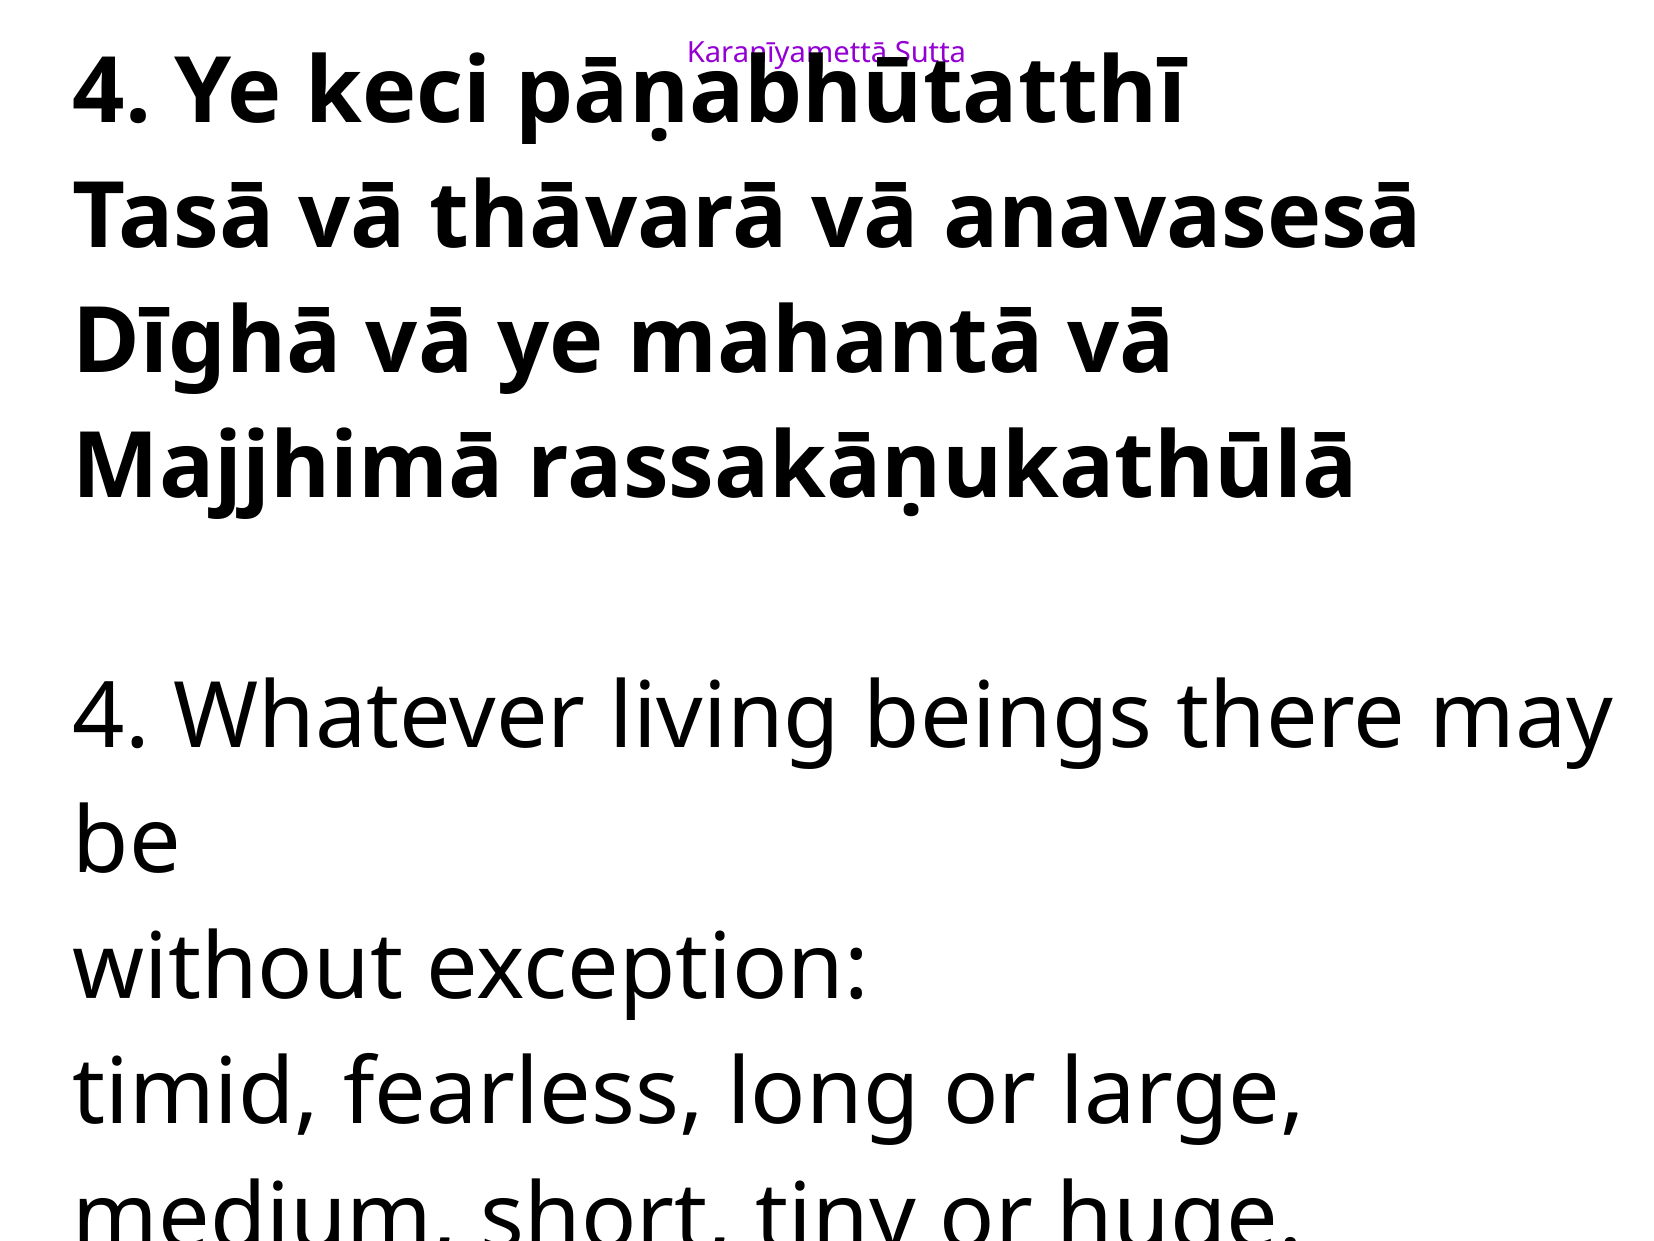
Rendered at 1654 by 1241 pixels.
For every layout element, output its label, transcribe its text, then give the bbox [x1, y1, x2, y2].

subtitle 4. Ye keci pāṇabhūtatthī Tasā vā thāvarā vā anavasesā Dīghā vā ye mahantā vā Majjhimā rassakāṇukathūlā 4. Whatever living beings there may be without exception: timid, fearless, long or large, medium, short, tiny or huge. [72, 108, 1631, 1192]
title Karaṇīyamettā Sutta [82, 6, 1571, 97]
